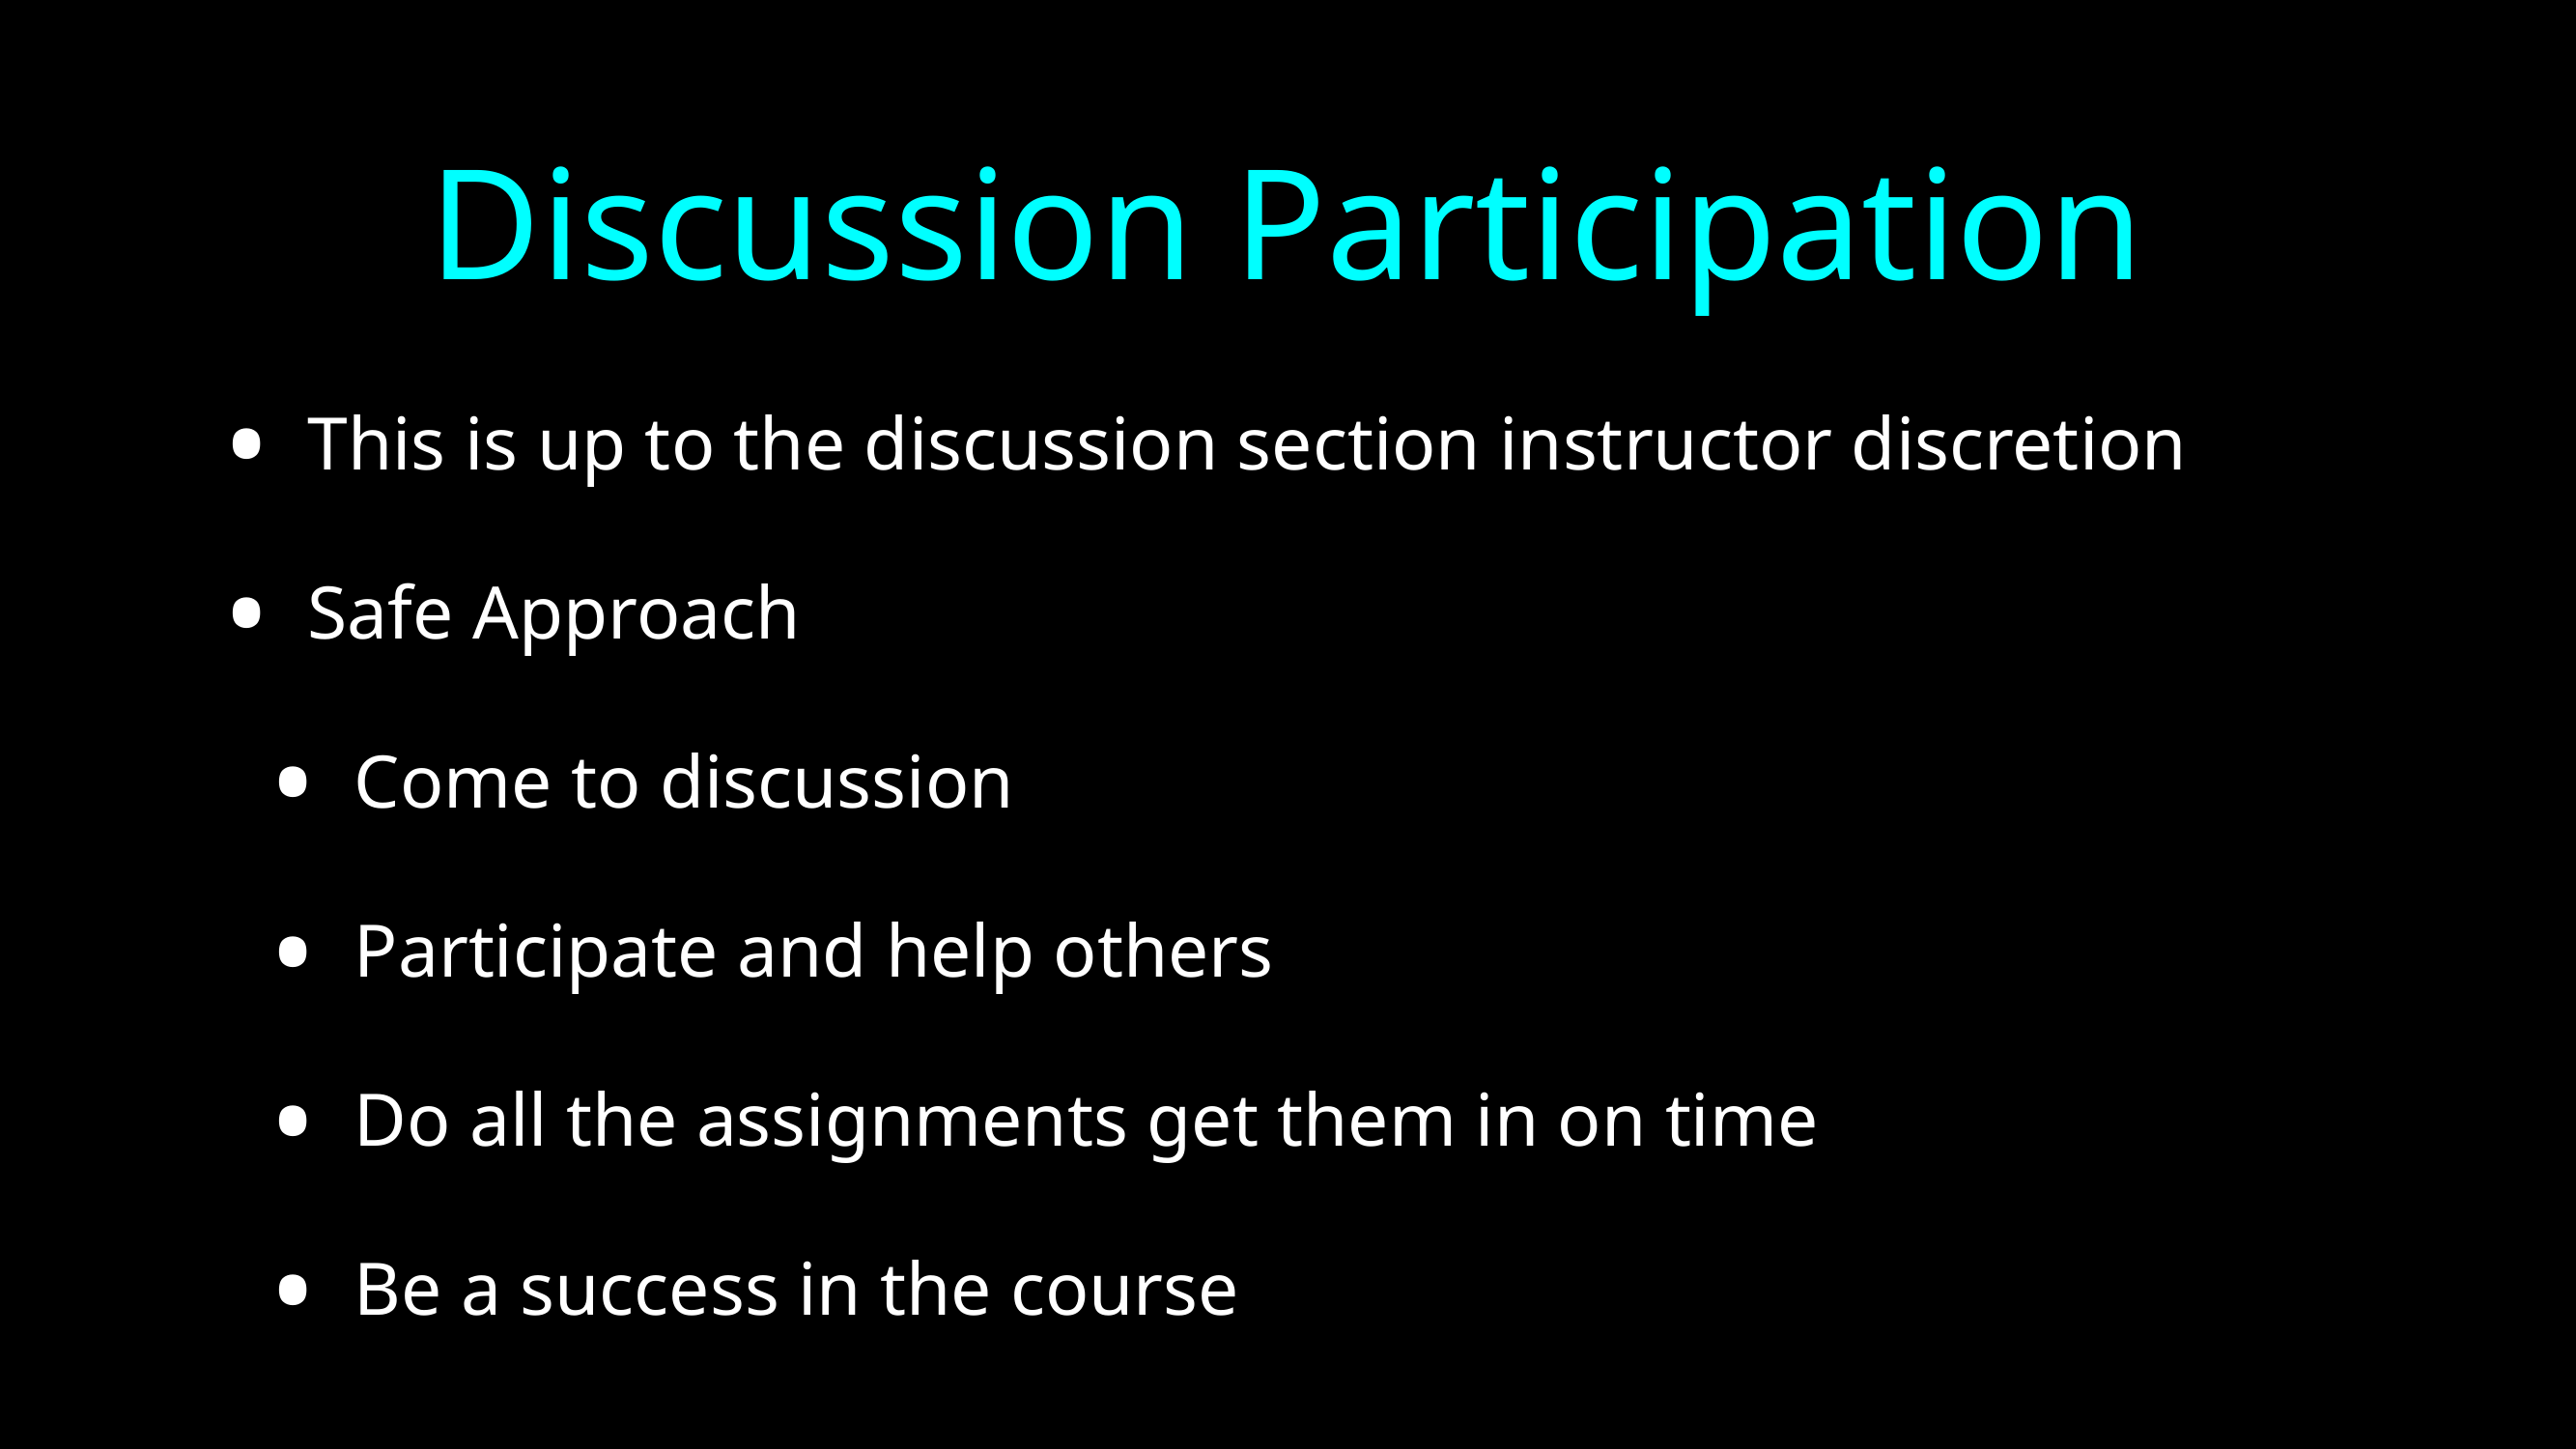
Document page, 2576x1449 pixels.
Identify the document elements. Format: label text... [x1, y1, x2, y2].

title Discussion Participation [183, 38, 2392, 403]
list This is up to the discussion section instructor discretion Safe Approach Come to discussion Participate and help others Do all the assignments get them in on time Be a success in the course [183, 412, 2392, 1317]
